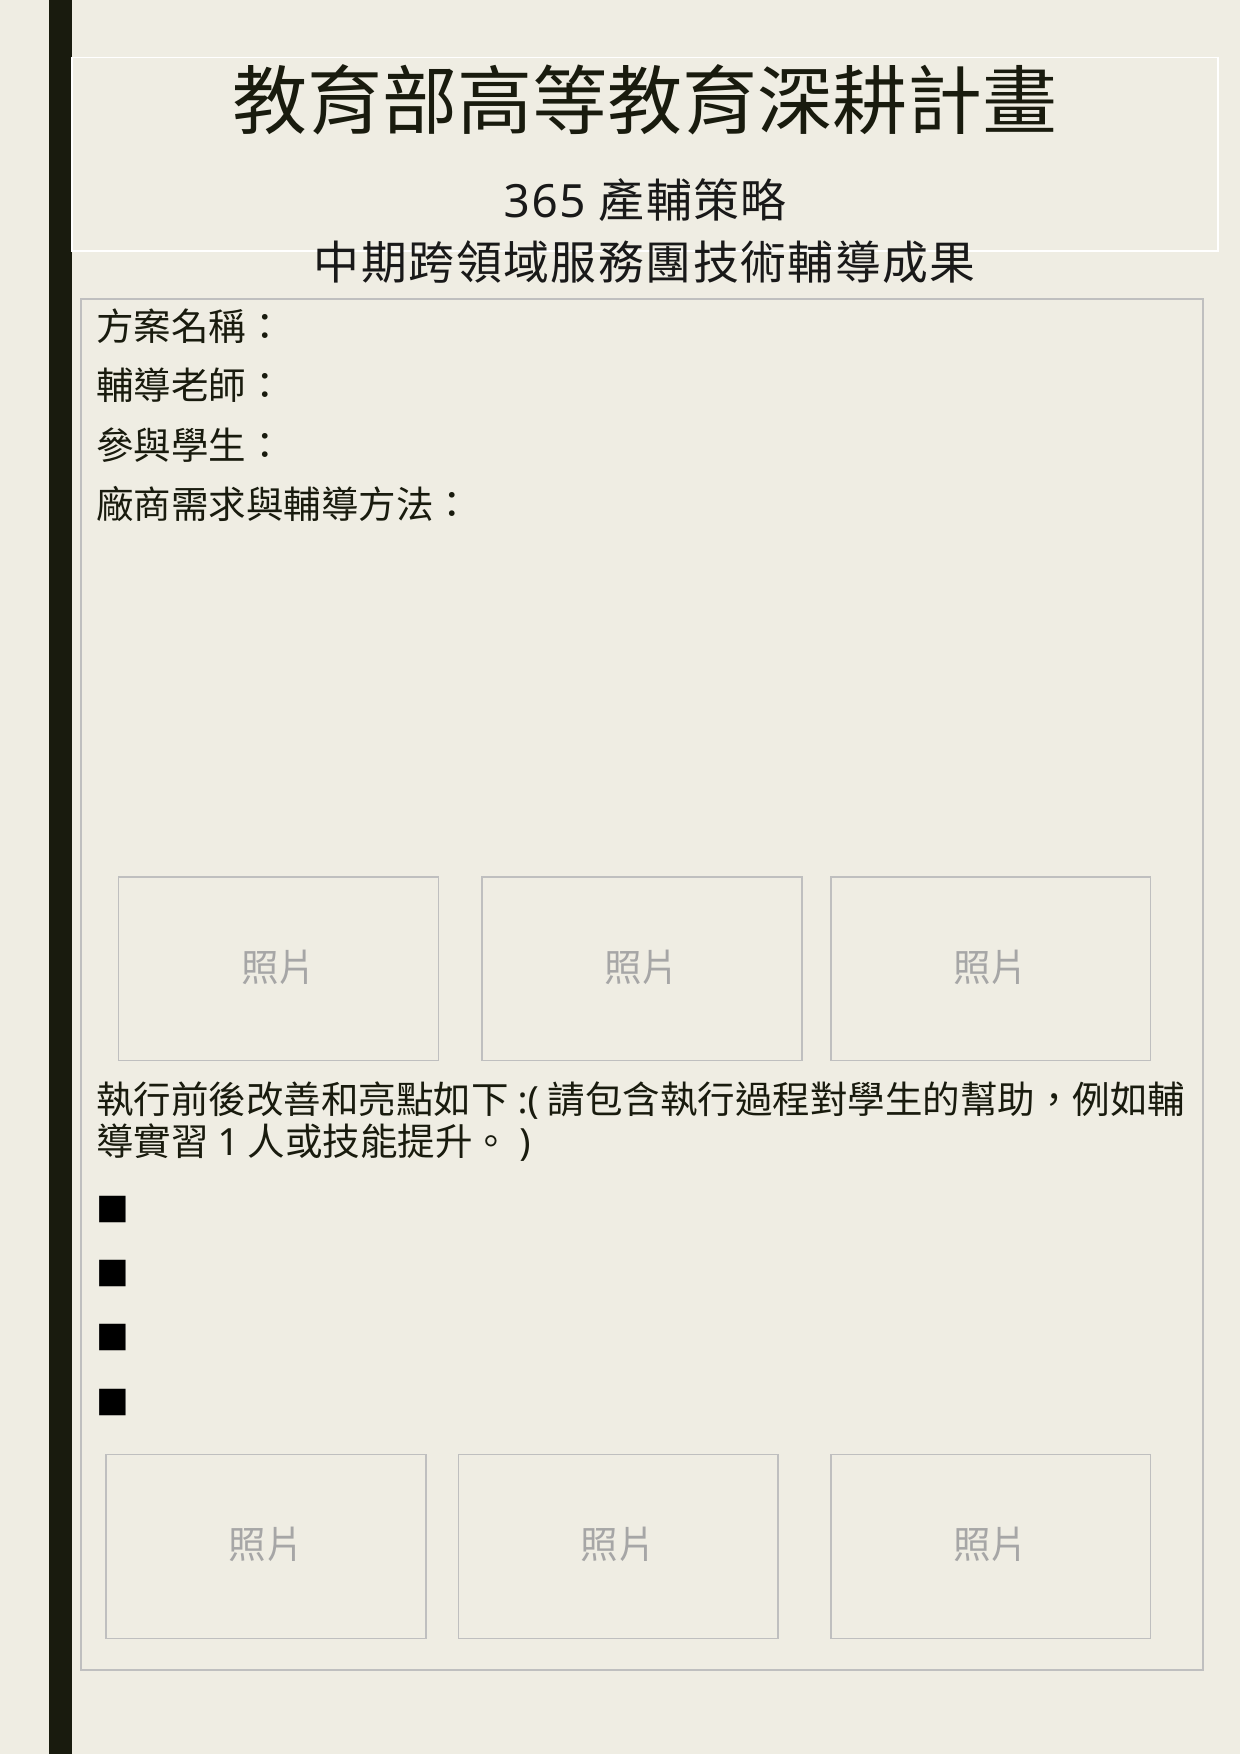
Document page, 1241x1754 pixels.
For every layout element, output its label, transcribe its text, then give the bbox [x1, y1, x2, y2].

text_box 照片 [458, 1454, 779, 1639]
title 教育部高等教育深耕計畫 [71, 57, 1218, 251]
text_box 照片 [118, 876, 439, 1061]
text_box 照片 [831, 876, 1151, 1061]
text_box 照片 [106, 1454, 426, 1639]
text_box 365產輔策略 中期跨領域服務團技術輔導成果 [90, 153, 1201, 300]
text_box 照片 [831, 1454, 1151, 1639]
list 方案名稱： 輔導老師： 參與學生： 廠商需求與輔導方法： 執行前後改善和亮點如下:(請包含執行過程對學生的幫助，例如輔導實習1人或技能提升。) [80, 299, 1204, 1671]
text_box 照片 [482, 876, 802, 1061]
